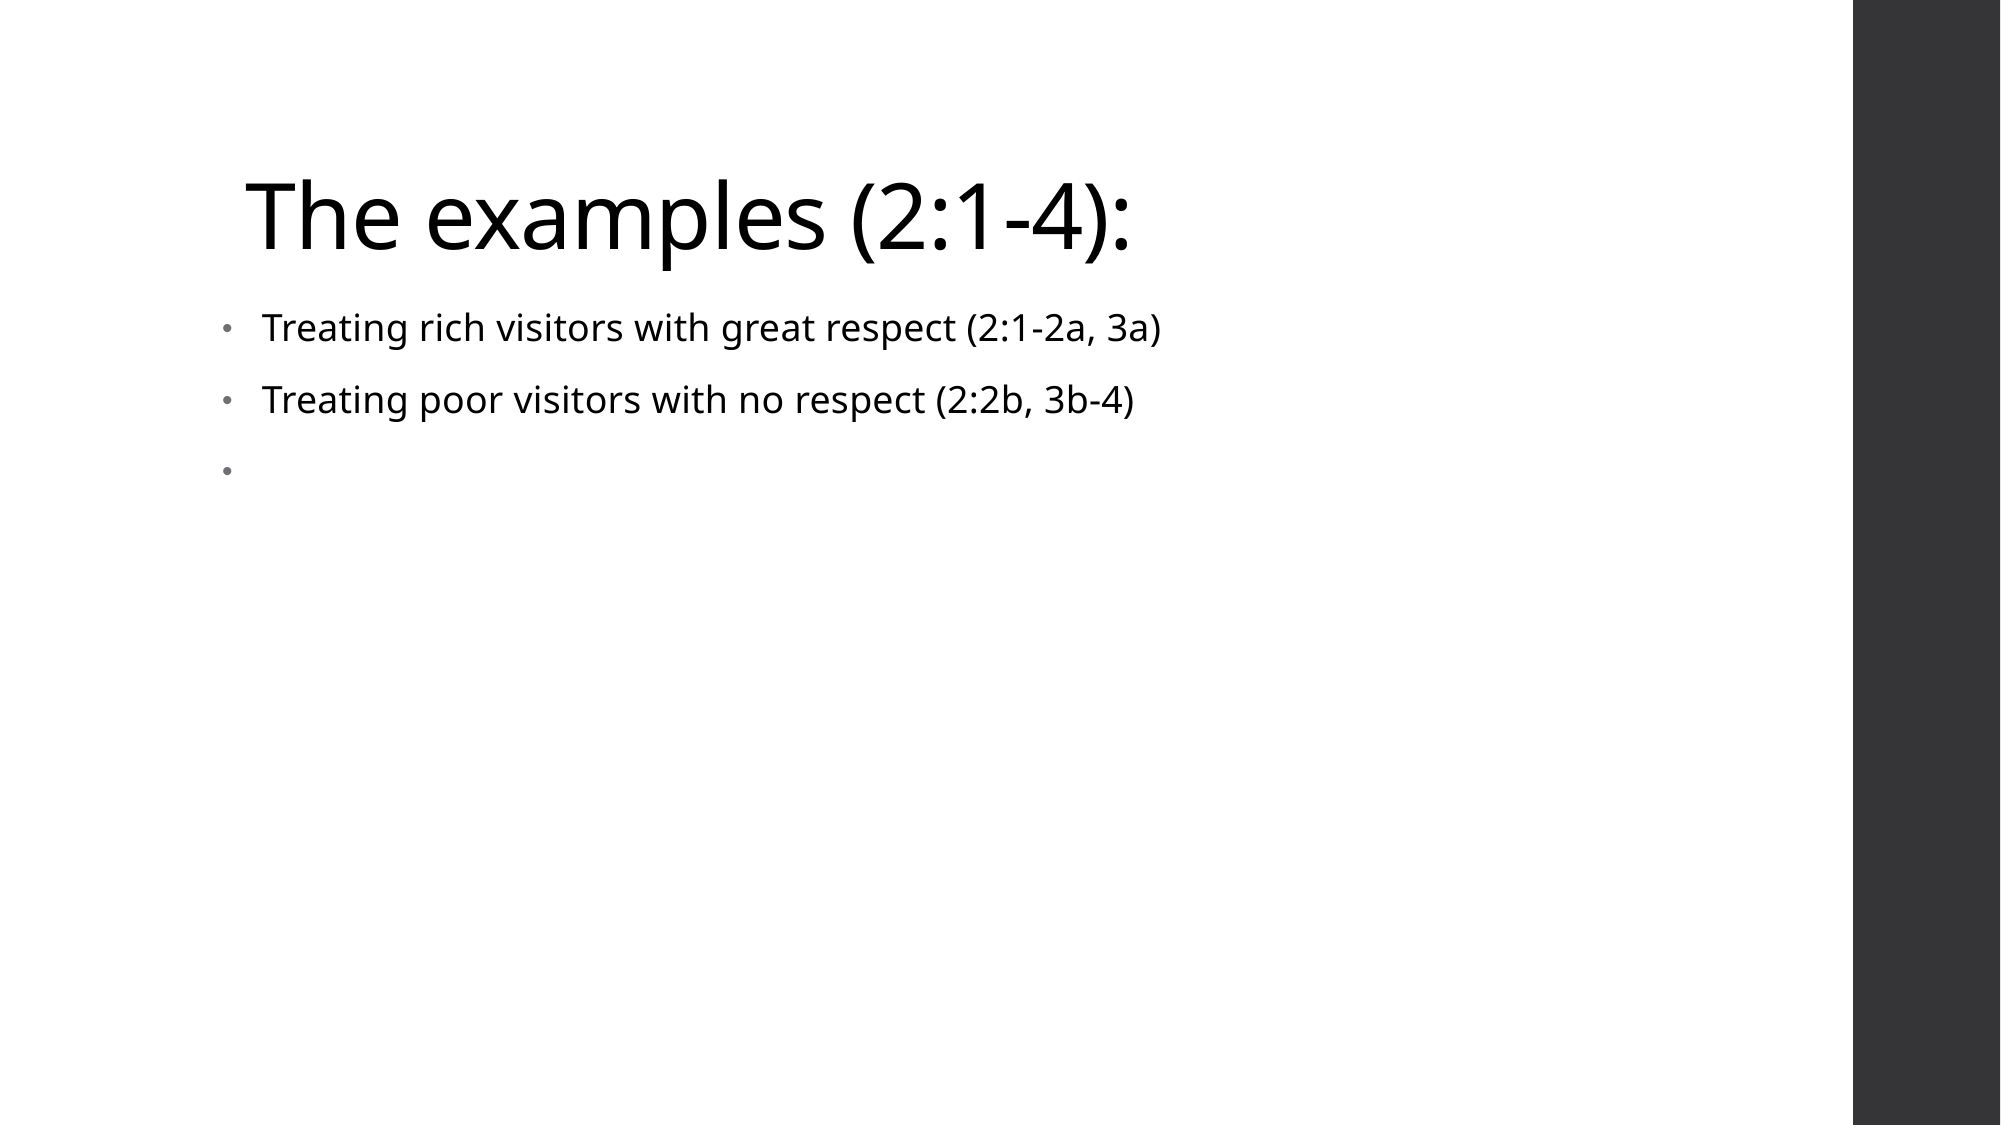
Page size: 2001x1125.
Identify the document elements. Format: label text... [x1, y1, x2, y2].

list Treating rich visitors with great respect (2:1-2a, 3a) Treating poor visitors with no respect (2:2b, 3b-4) [206, 299, 1617, 1014]
title The examples (2:1-4): [206, 60, 1797, 278]
